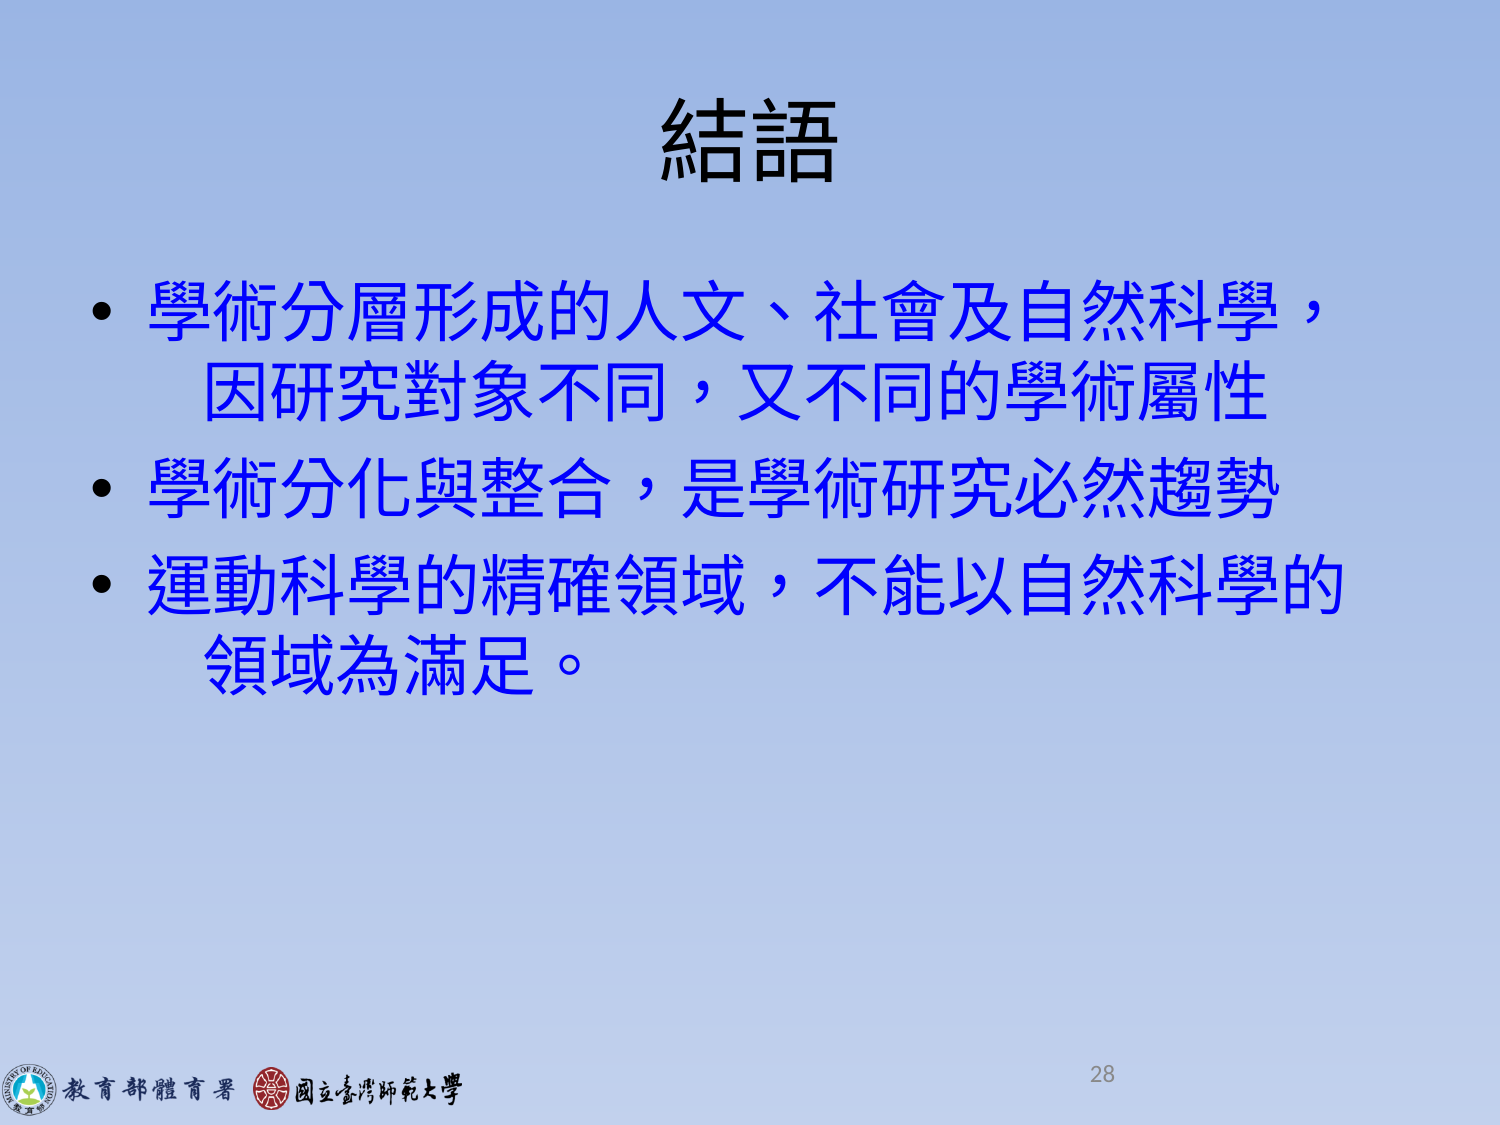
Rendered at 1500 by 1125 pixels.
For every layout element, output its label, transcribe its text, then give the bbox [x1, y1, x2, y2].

title 結語 [75, 45, 1426, 233]
text_box [1074, 1042, 1426, 1103]
list 學術分層形成的人文、社會及自然科學，因研究對象不同，又不同的學術屬性 學術分化與整合，是學術研究必然趨勢 運動科學的精確領域，不能以自然科學的領域為滿足。 [75, 262, 1426, 1005]
